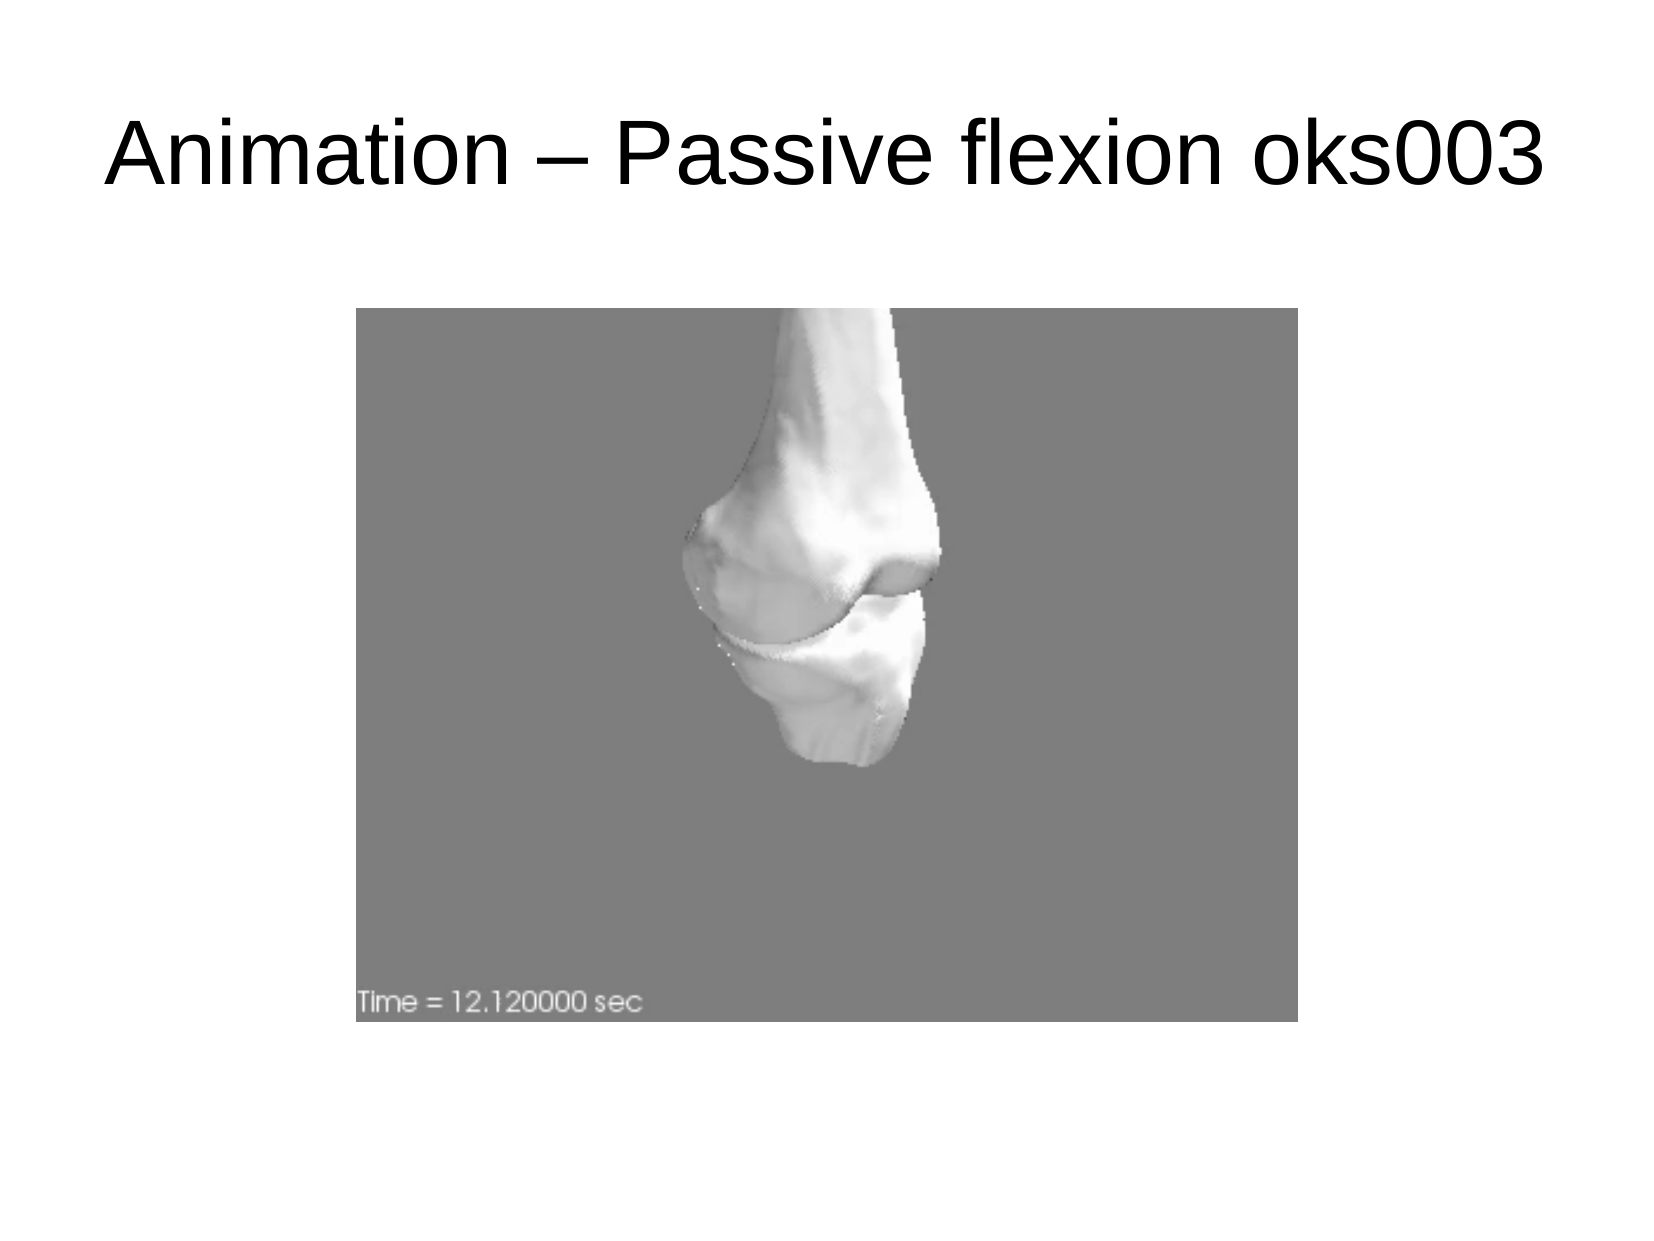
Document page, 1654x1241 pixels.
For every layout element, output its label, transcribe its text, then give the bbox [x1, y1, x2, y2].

title Animation – Passive flexion oks003 [82, 49, 1571, 257]
text_box [355, 308, 1299, 1023]
